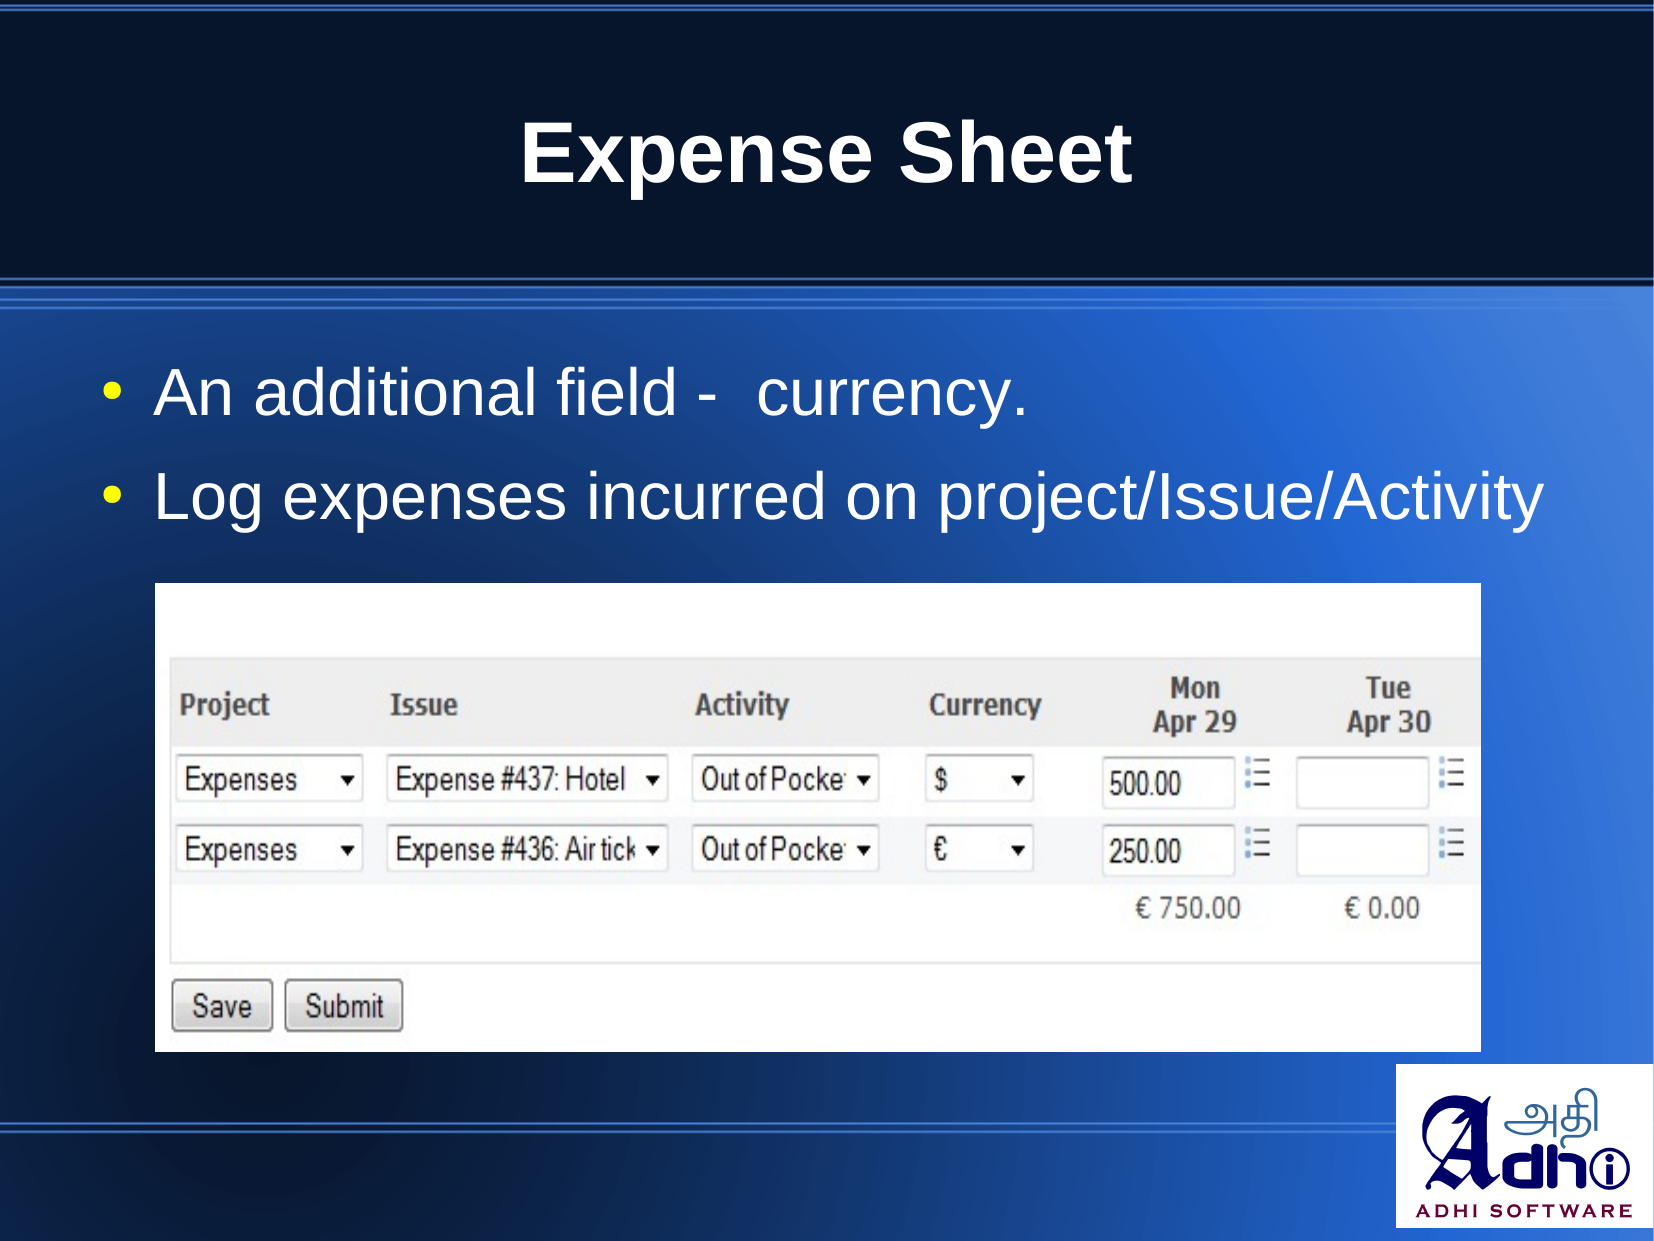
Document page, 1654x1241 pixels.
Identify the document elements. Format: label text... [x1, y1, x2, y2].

list An additional field - currency. Log expenses incurred on project/Issue/Activity [82, 355, 1571, 601]
picture [0, 0, 1654, 1241]
title Expense Sheet [82, 49, 1571, 257]
